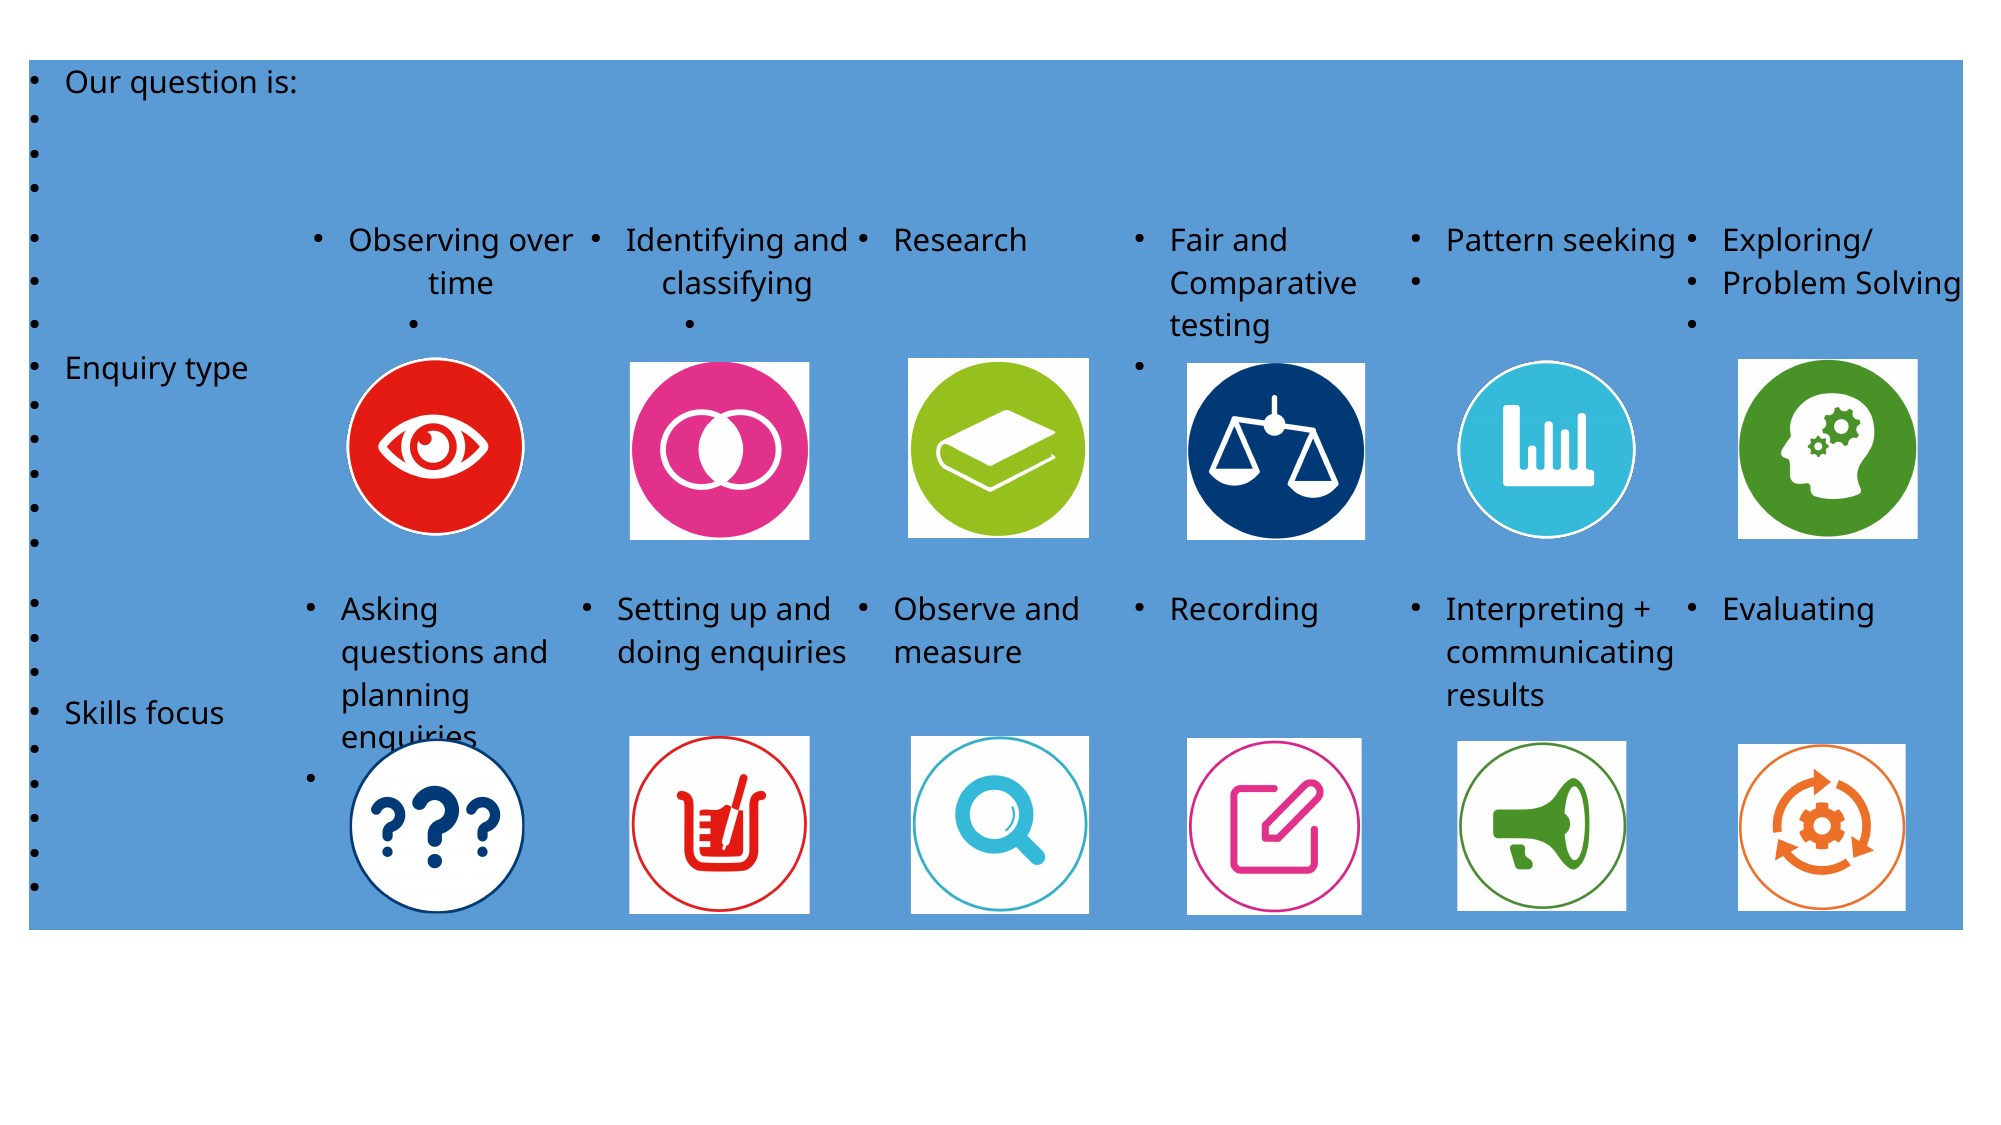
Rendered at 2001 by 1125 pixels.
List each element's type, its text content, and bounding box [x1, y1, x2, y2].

picture [1738, 744, 1906, 911]
table_cell Fair and Comparative testing [1134, 218, 1410, 587]
table_header Our question is: [29, 60, 1963, 218]
table_cell Exploring/ Problem Solving [1687, 218, 1963, 587]
picture [629, 736, 810, 914]
picture [1457, 360, 1636, 539]
table_cell Pattern seeking [1410, 218, 1687, 587]
picture [349, 738, 525, 914]
table_cell Evaluating [1687, 587, 1963, 930]
table_cell Recording [1134, 587, 1410, 930]
picture [1187, 363, 1366, 541]
table_cell Setting up and doing enquiries [582, 587, 858, 930]
table_cell Interpreting + communicating results [1410, 587, 1687, 930]
picture [1187, 738, 1362, 915]
table_cell Observe and measure [858, 587, 1134, 930]
picture [629, 362, 810, 541]
table_cell Enquiry type [29, 218, 305, 587]
table_cell Asking questions and planning enquiries [305, 587, 582, 930]
table_cell Research [858, 218, 1134, 587]
picture [1738, 359, 1918, 539]
table_cell Skills focus [29, 587, 305, 930]
picture [346, 357, 525, 536]
table_cell Observing over time [305, 218, 582, 587]
picture [908, 358, 1089, 538]
table_cell Identifying and classifying [582, 218, 858, 587]
picture [1457, 741, 1627, 912]
picture [910, 736, 1090, 914]
